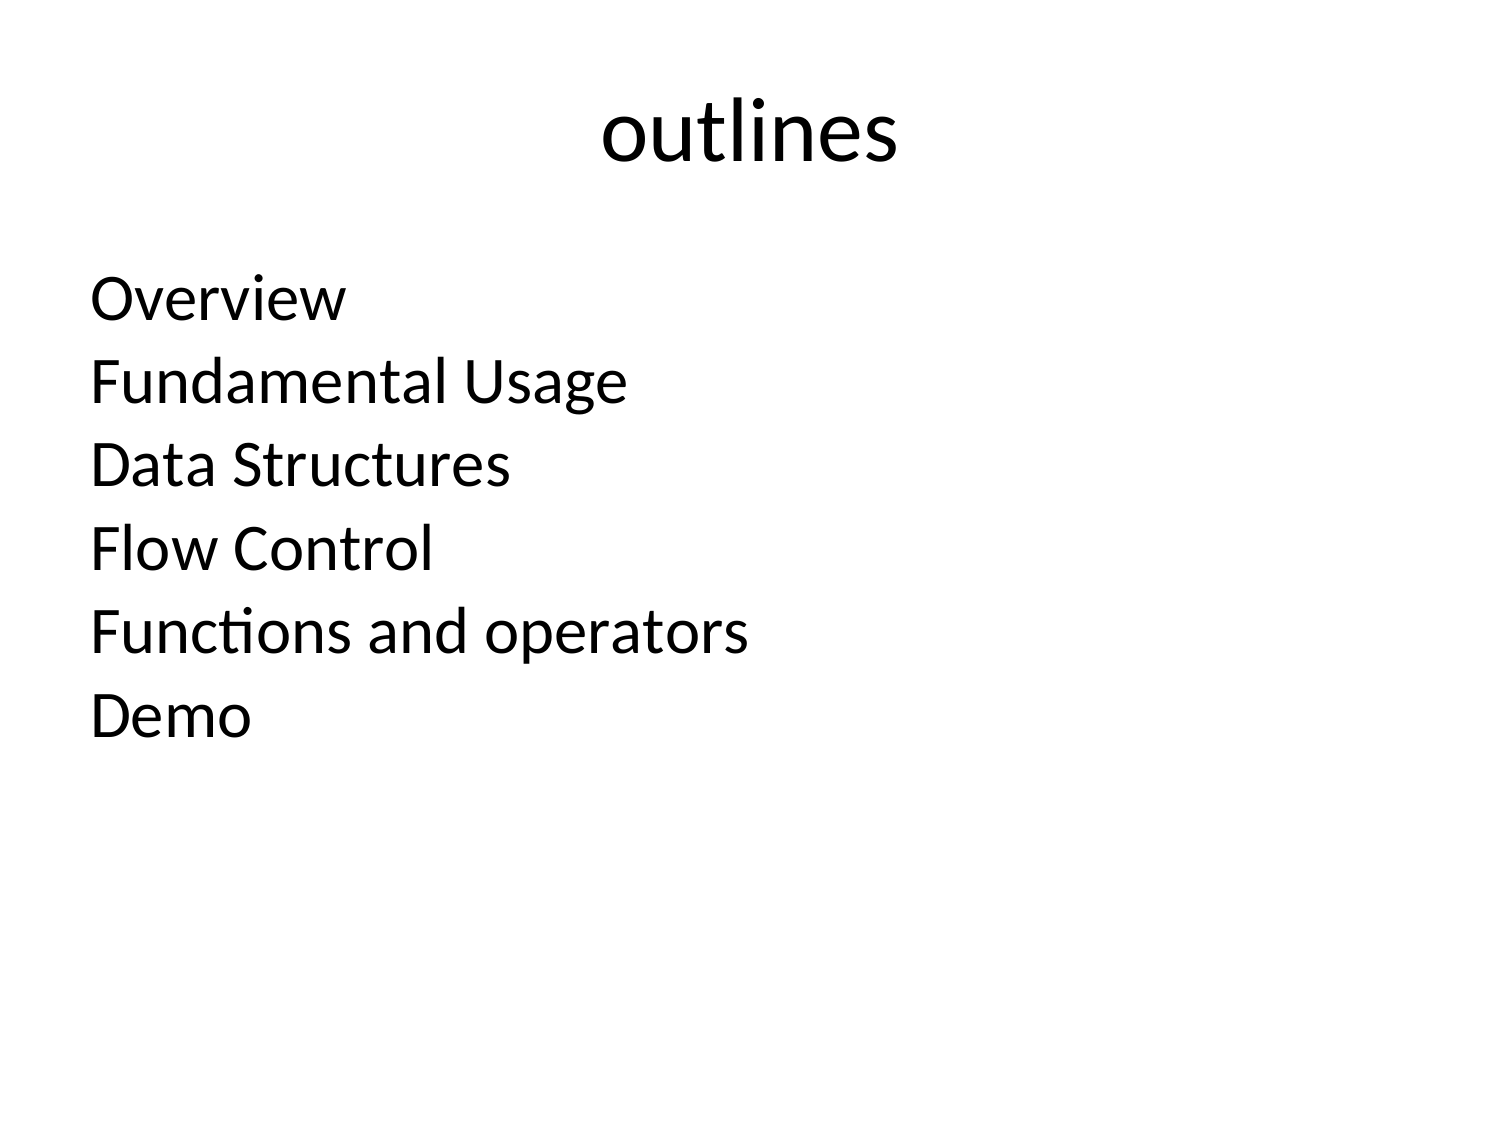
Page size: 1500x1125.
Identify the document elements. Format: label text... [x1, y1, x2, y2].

title outlines [75, 45, 1426, 233]
list Overview Fundamental Usage Data Structures Flow Control Functions and operators Demo [75, 262, 1426, 1006]
